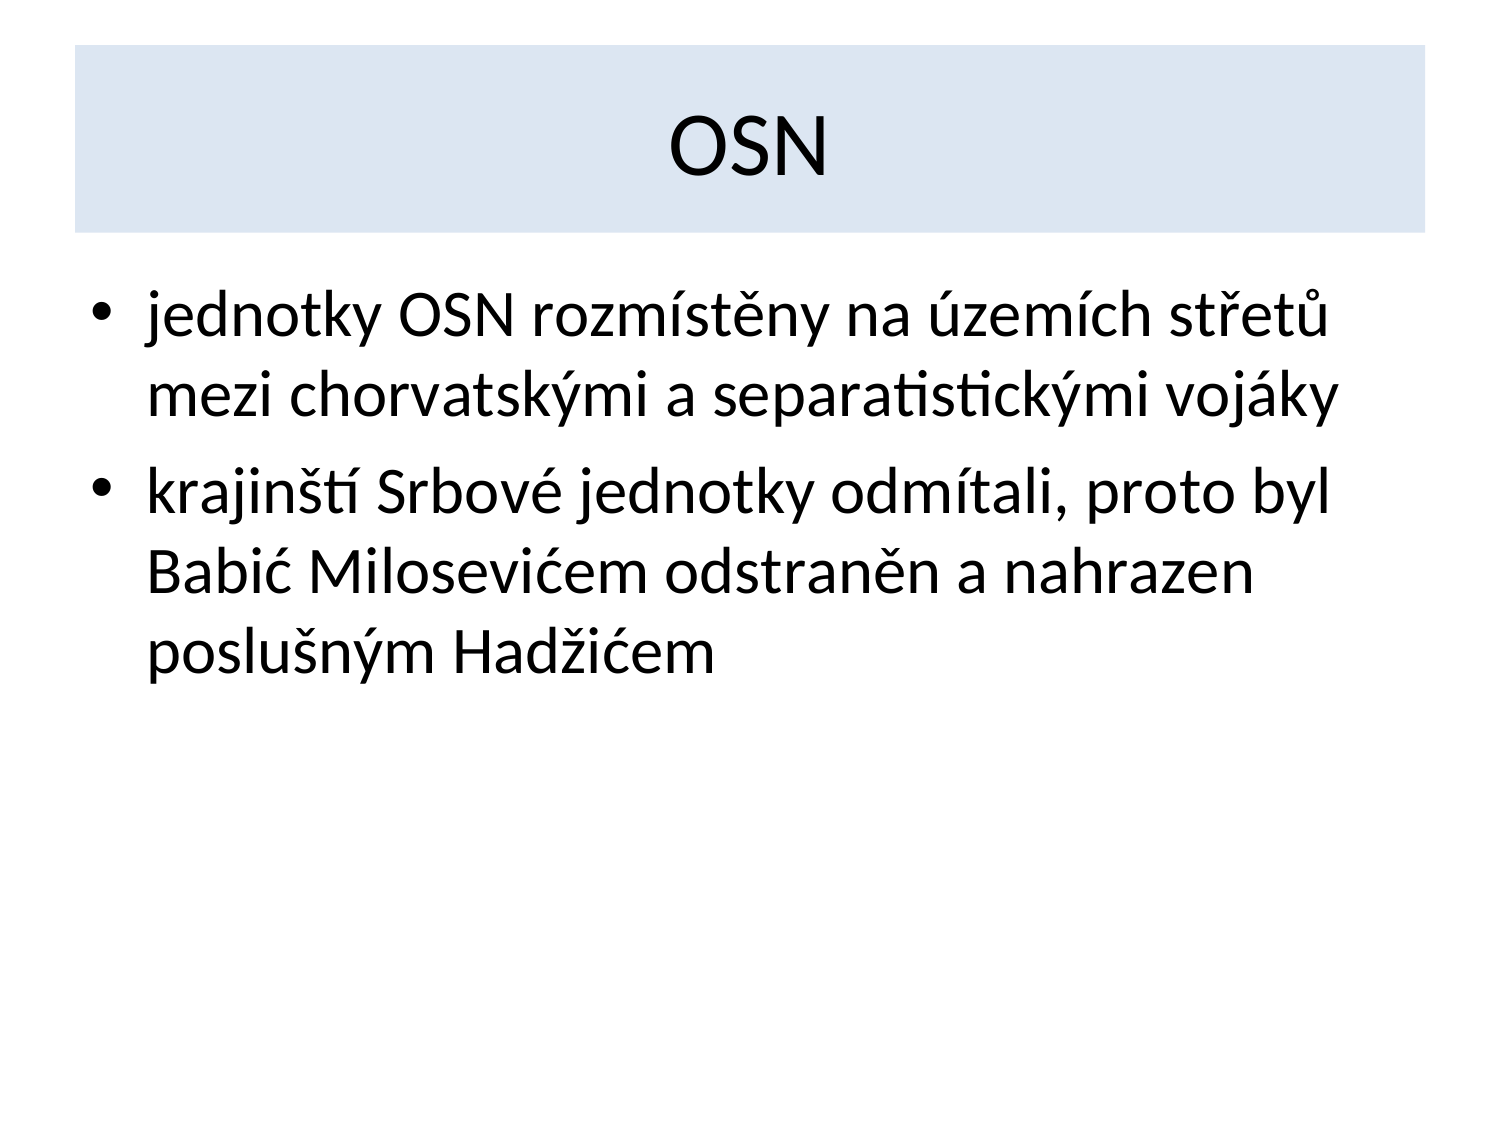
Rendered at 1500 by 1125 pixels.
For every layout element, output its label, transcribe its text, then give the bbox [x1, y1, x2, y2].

list jednotky OSN rozmístěny na územích střetů mezi chorvatskými a separatistickými vojáky krajinští Srbové jednotky odmítali, proto byl Babić Milosevićem odstraněn a nahrazen poslušným Hadžićem [75, 262, 1426, 1006]
title OSN [75, 45, 1426, 233]
